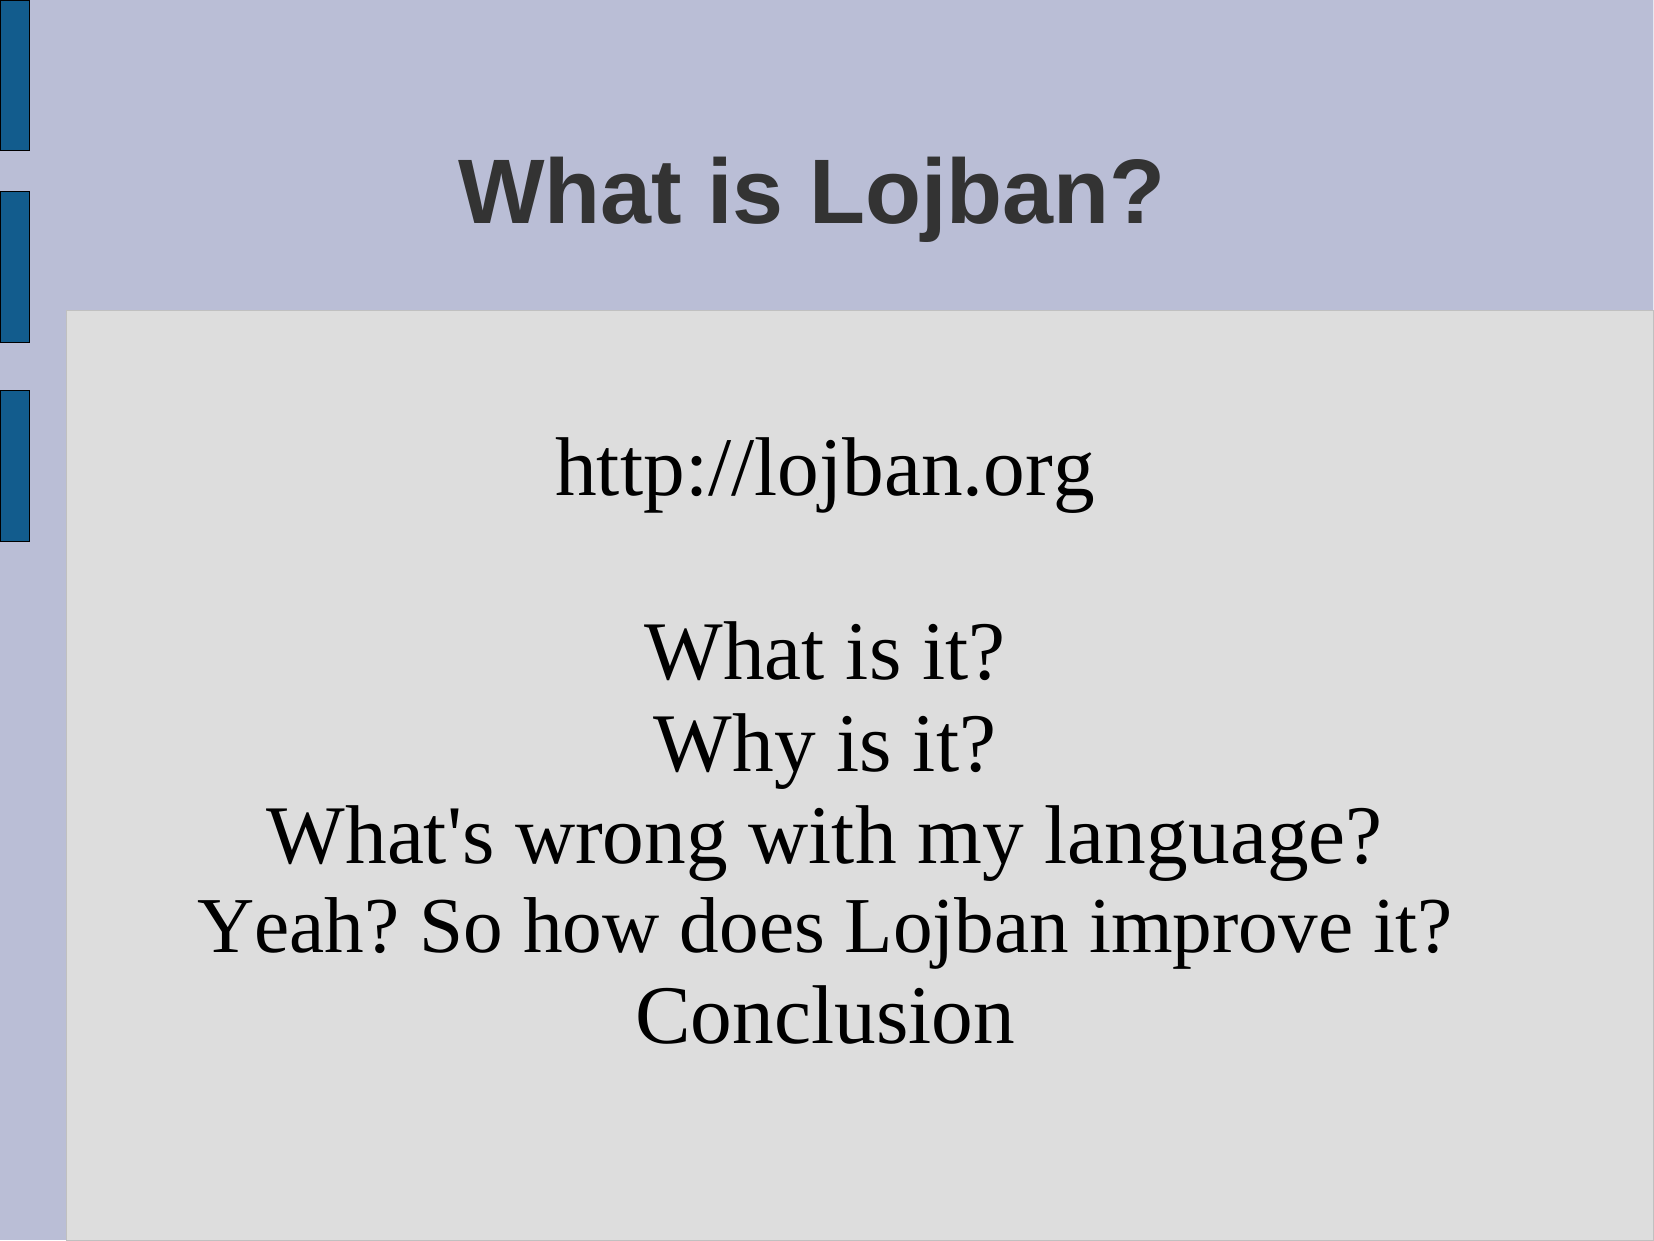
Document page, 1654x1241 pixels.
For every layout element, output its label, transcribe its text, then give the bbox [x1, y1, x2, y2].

text_box http://lojban.org What is it? Why is it? What's wrong with my language? Yeah? So how does Lojban improve it? Conclusion [134, 350, 1516, 1133]
title What is Lojban? [88, 88, 1536, 296]
